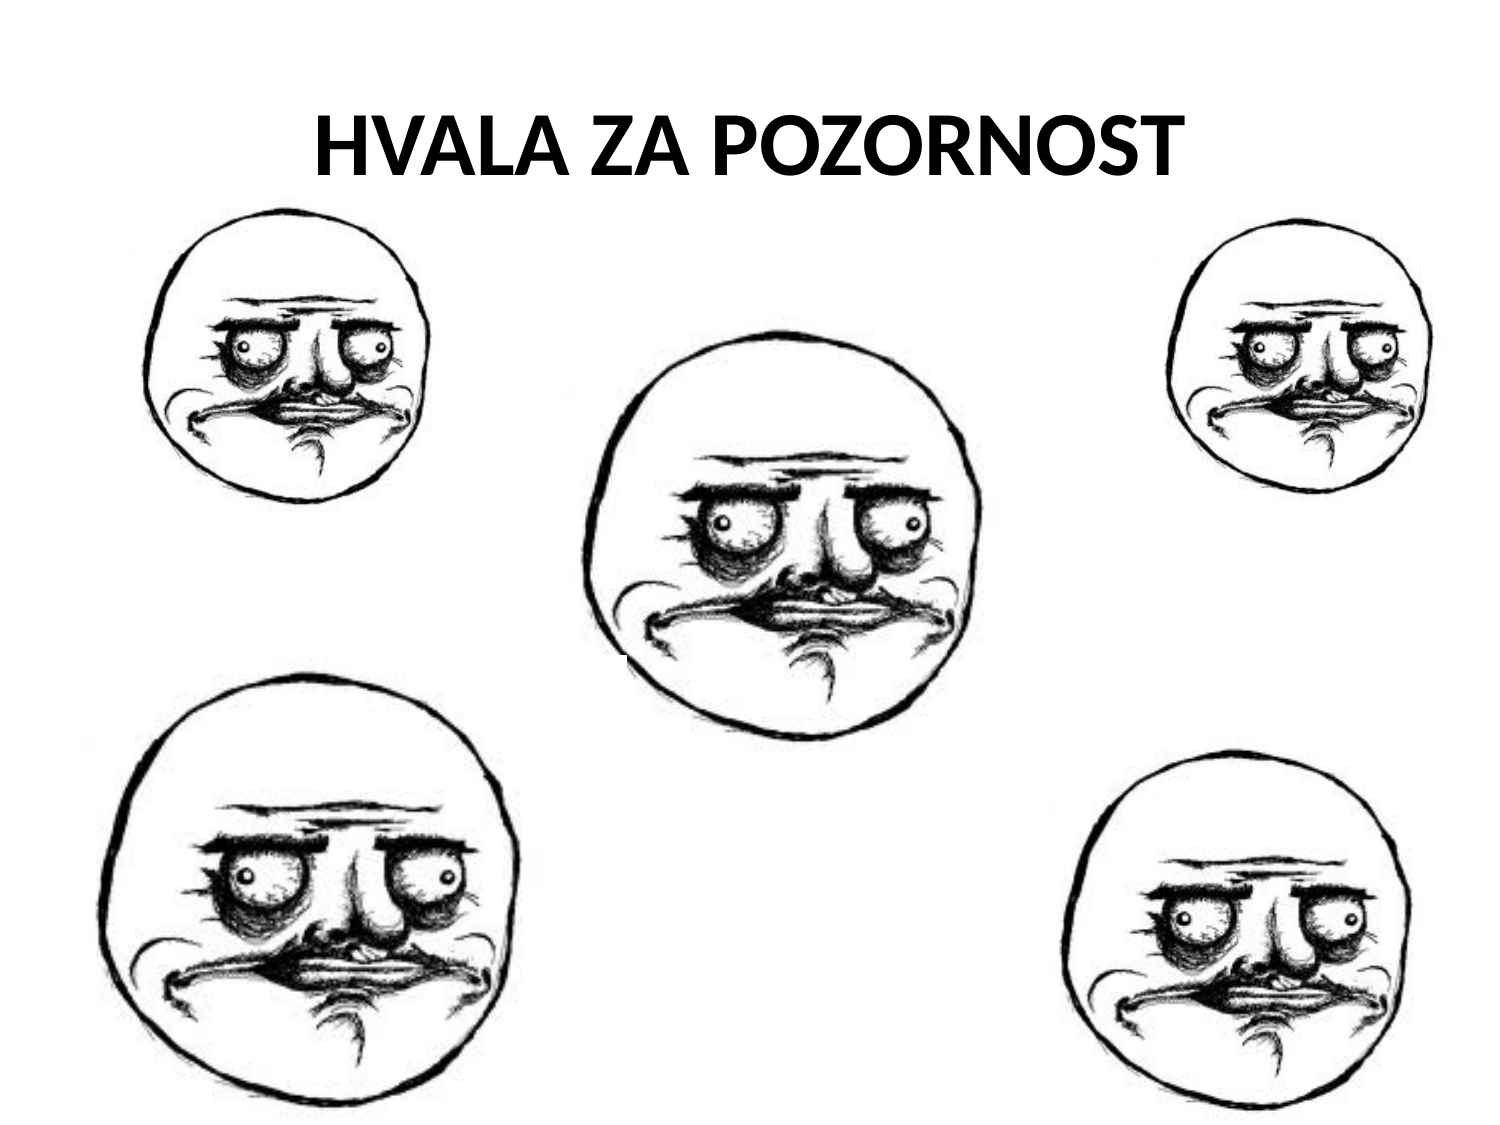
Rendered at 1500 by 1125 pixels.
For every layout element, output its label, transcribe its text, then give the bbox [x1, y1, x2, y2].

picture [0, 196, 1500, 1125]
picture [1104, 207, 1500, 505]
title HVALA ZA POZORNOST [75, 45, 1425, 233]
